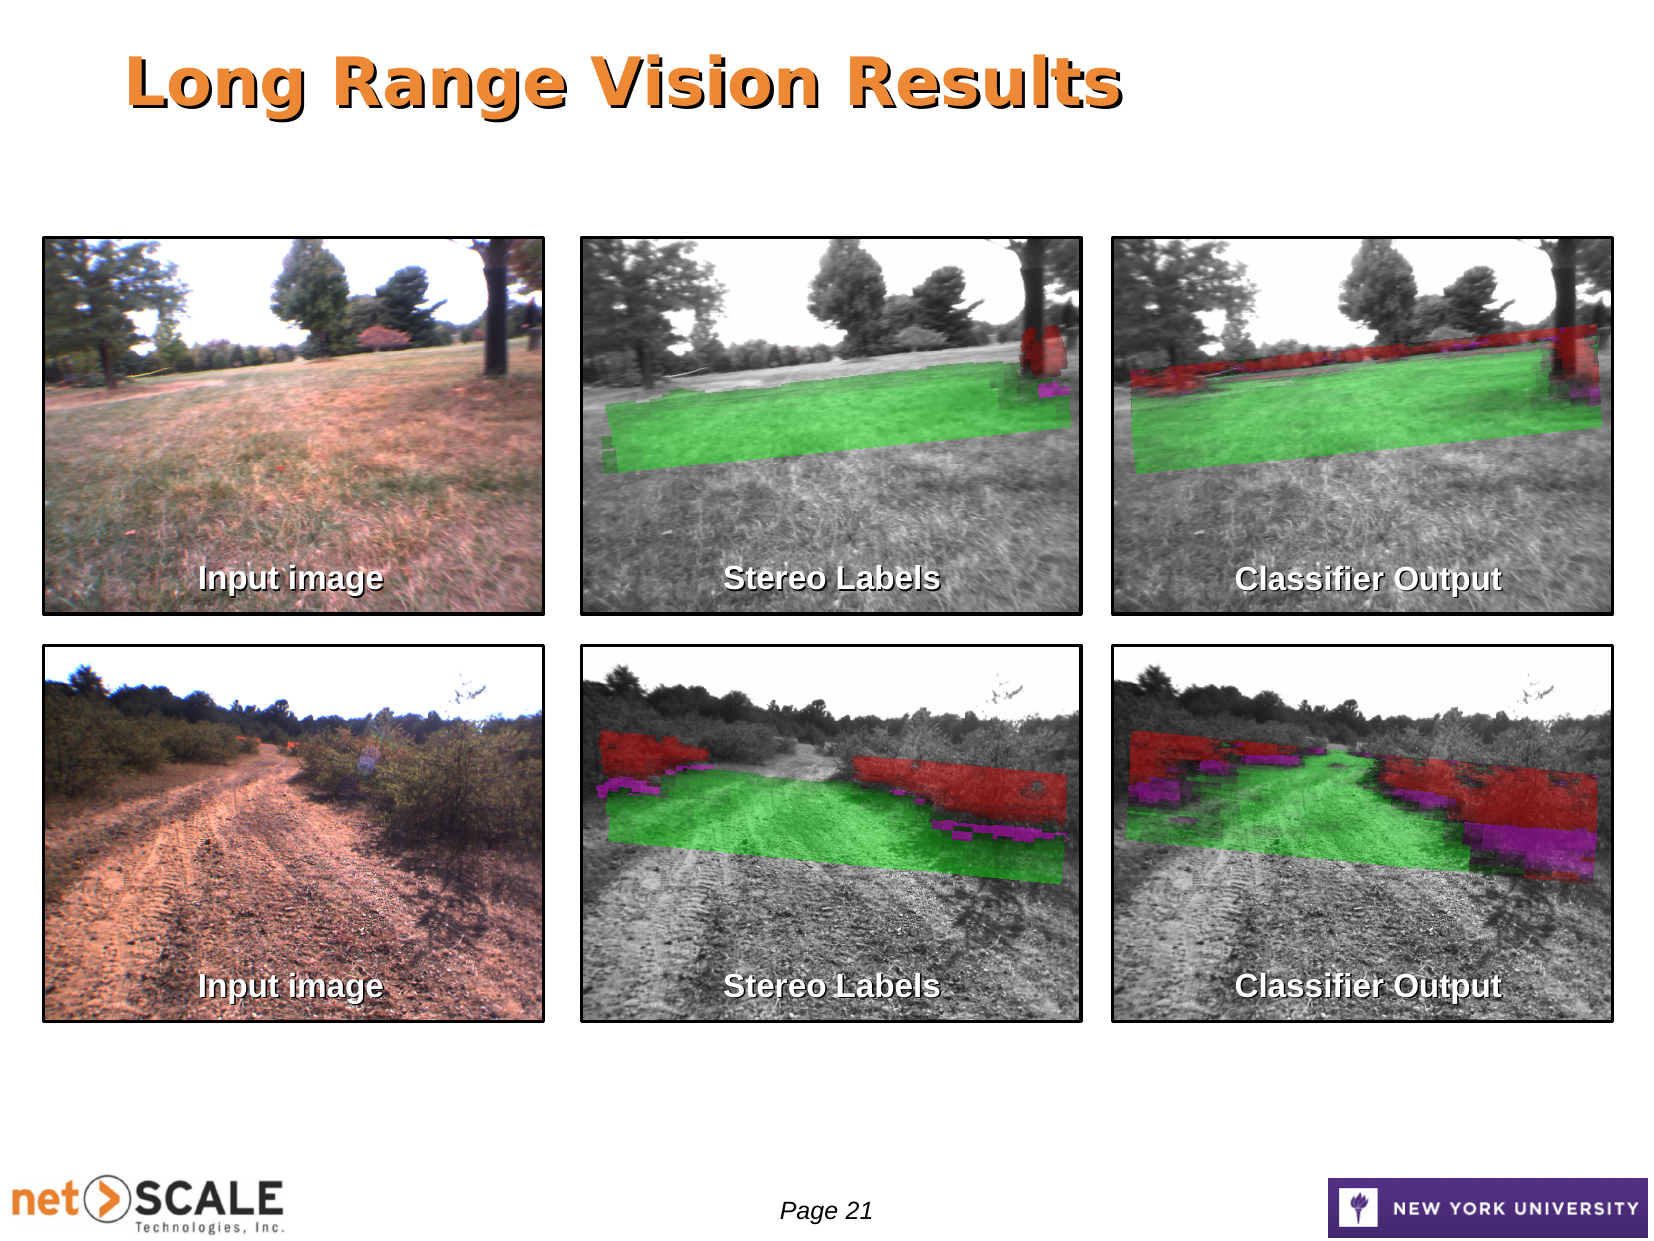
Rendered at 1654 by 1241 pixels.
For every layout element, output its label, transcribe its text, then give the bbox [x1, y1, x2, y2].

text_box Classifier Output [1107, 560, 1630, 604]
picture [1114, 239, 1611, 560]
picture [1114, 604, 1611, 613]
picture [1328, 1178, 1648, 1238]
picture [45, 646, 543, 1020]
picture [1114, 646, 1611, 967]
picture [45, 239, 543, 613]
text_box Input image [121, 967, 461, 1011]
picture [582, 646, 1080, 1020]
text_box Input image [121, 559, 461, 603]
picture [1114, 1011, 1611, 1020]
text_box Classifier Output [1107, 967, 1630, 1011]
title Long Range Vision Results [123, 0, 1626, 166]
picture [582, 239, 1080, 613]
text_box Stereo Labels [617, 967, 1047, 1011]
text_box Stereo Labels [617, 559, 1047, 603]
picture [12, 1174, 284, 1235]
